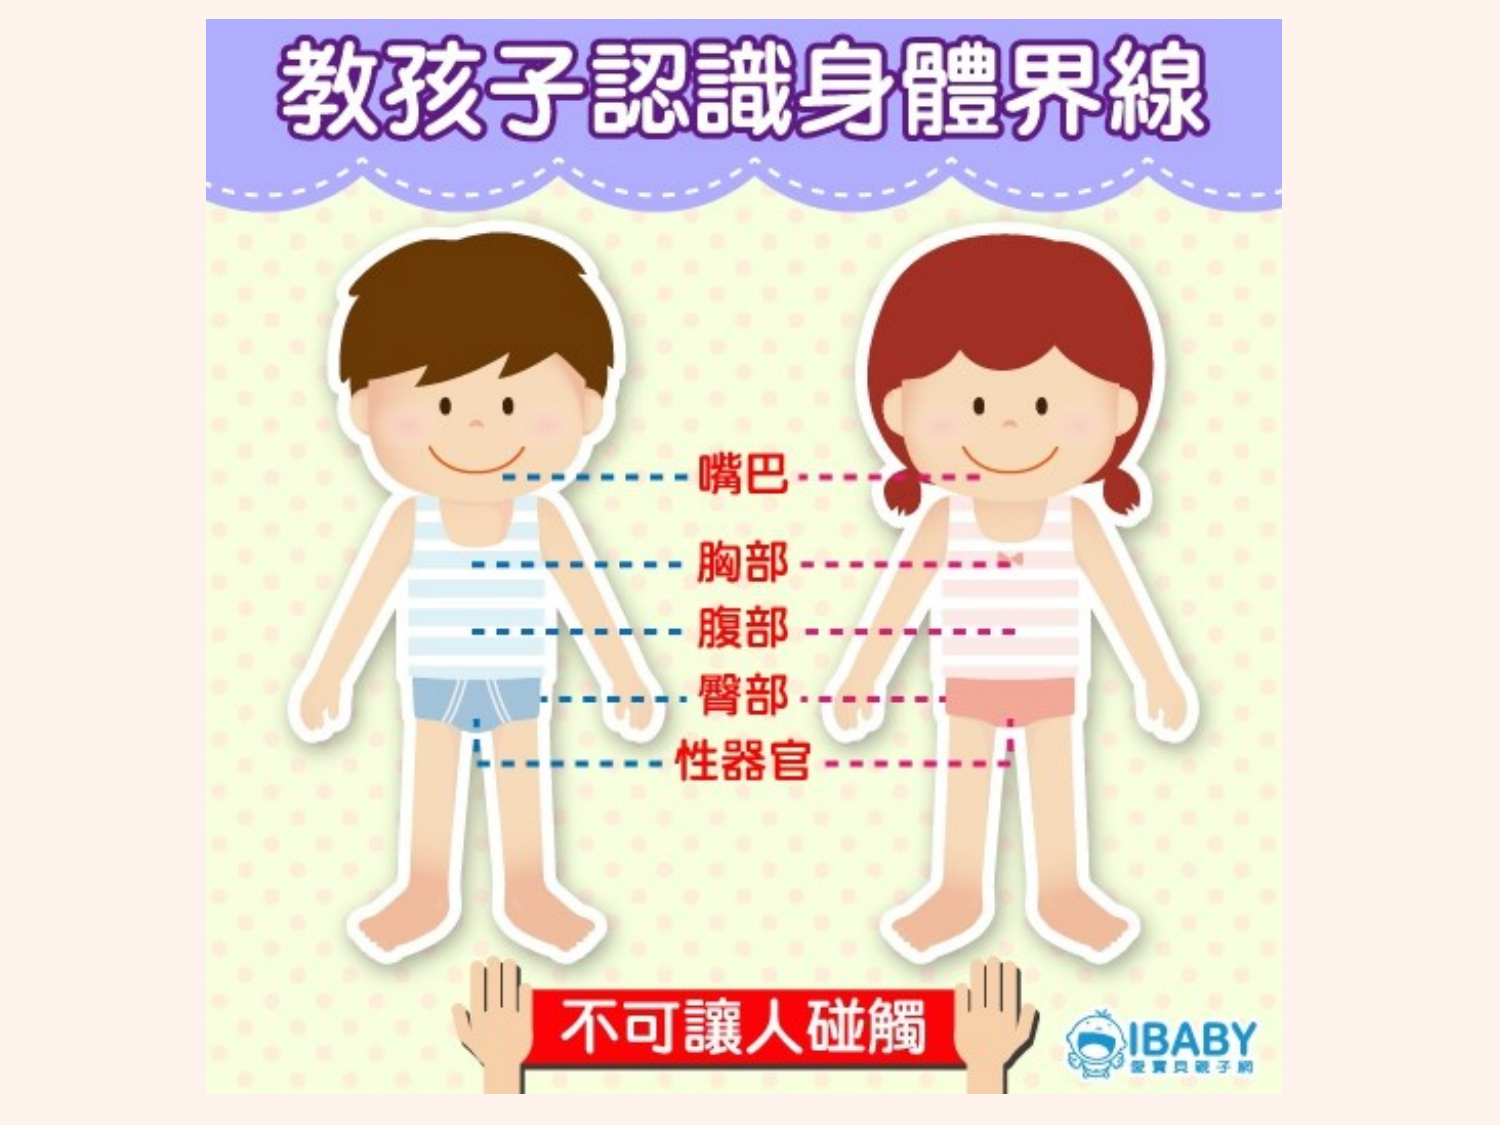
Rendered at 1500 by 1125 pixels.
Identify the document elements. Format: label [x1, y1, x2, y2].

picture [206, 19, 1282, 1094]
